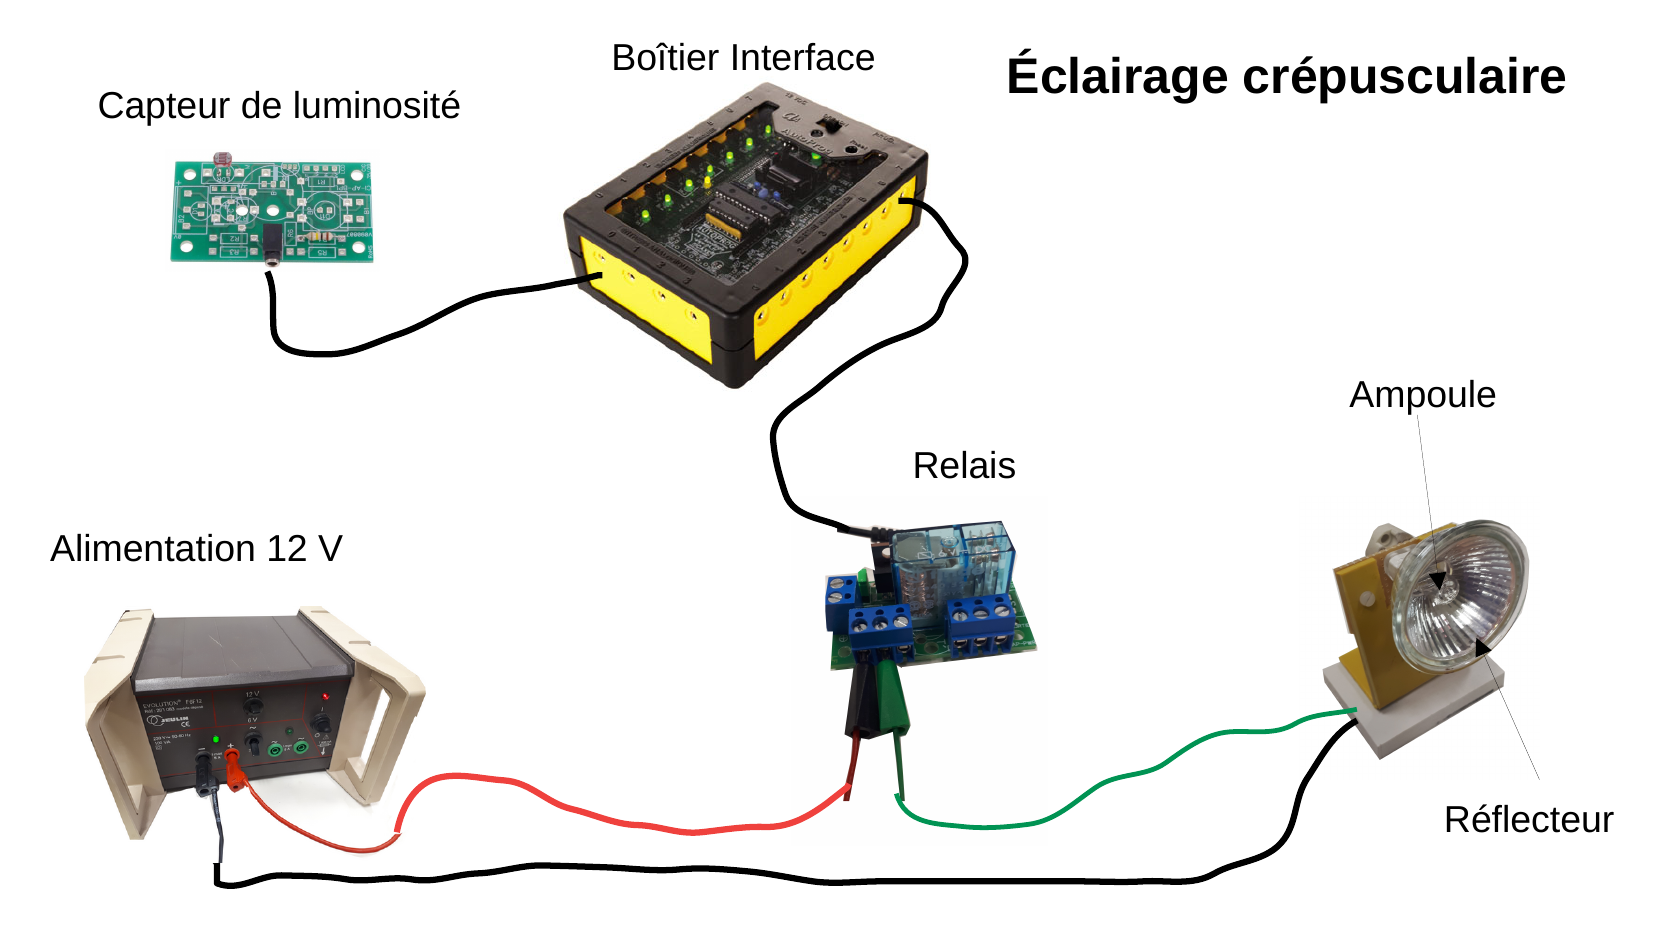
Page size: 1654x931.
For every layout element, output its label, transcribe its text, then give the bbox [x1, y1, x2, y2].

picture [1299, 496, 1540, 780]
text_box Capteur de luminosité [82, 76, 477, 134]
text_box Boîtier Interface [596, 29, 951, 87]
text_box Relais [897, 437, 1075, 494]
text_box Éclairage crépusculaire [992, 41, 1630, 178]
text_box Alimentation 12 V [35, 519, 402, 577]
picture [165, 149, 380, 272]
text_box Réflecteur [1429, 791, 1630, 849]
picture [489, 76, 1004, 396]
picture [84, 606, 426, 863]
text_box Ampoule [1334, 366, 1512, 423]
picture [791, 496, 1048, 846]
